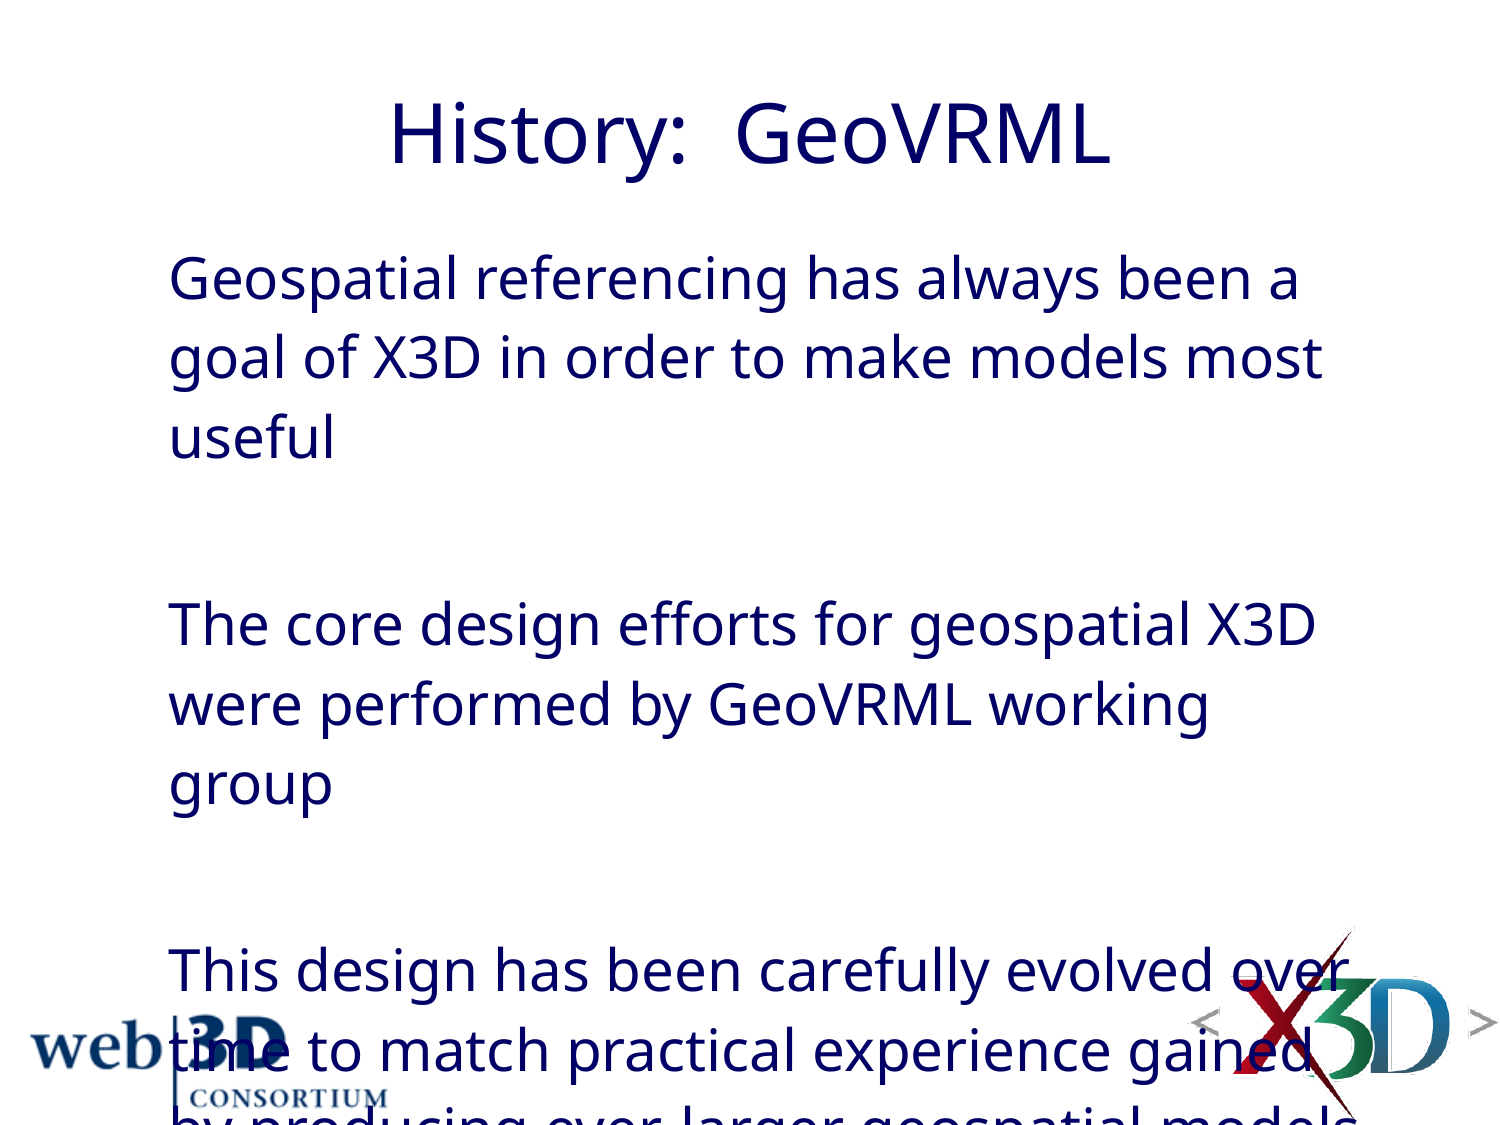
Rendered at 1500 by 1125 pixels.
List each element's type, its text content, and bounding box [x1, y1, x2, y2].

list Geospatial referencing has always been a goal of X3D in order to make models most useful The core design efforts for geospatial X3D were performed by GeoVRML working group This design has been carefully evolved over time to match practical experience gained by producing ever-larger geospatial models [112, 237, 1388, 986]
title History: GeoVRML [112, 37, 1388, 226]
picture [1187, 926, 1500, 1125]
picture [12, 998, 413, 1118]
